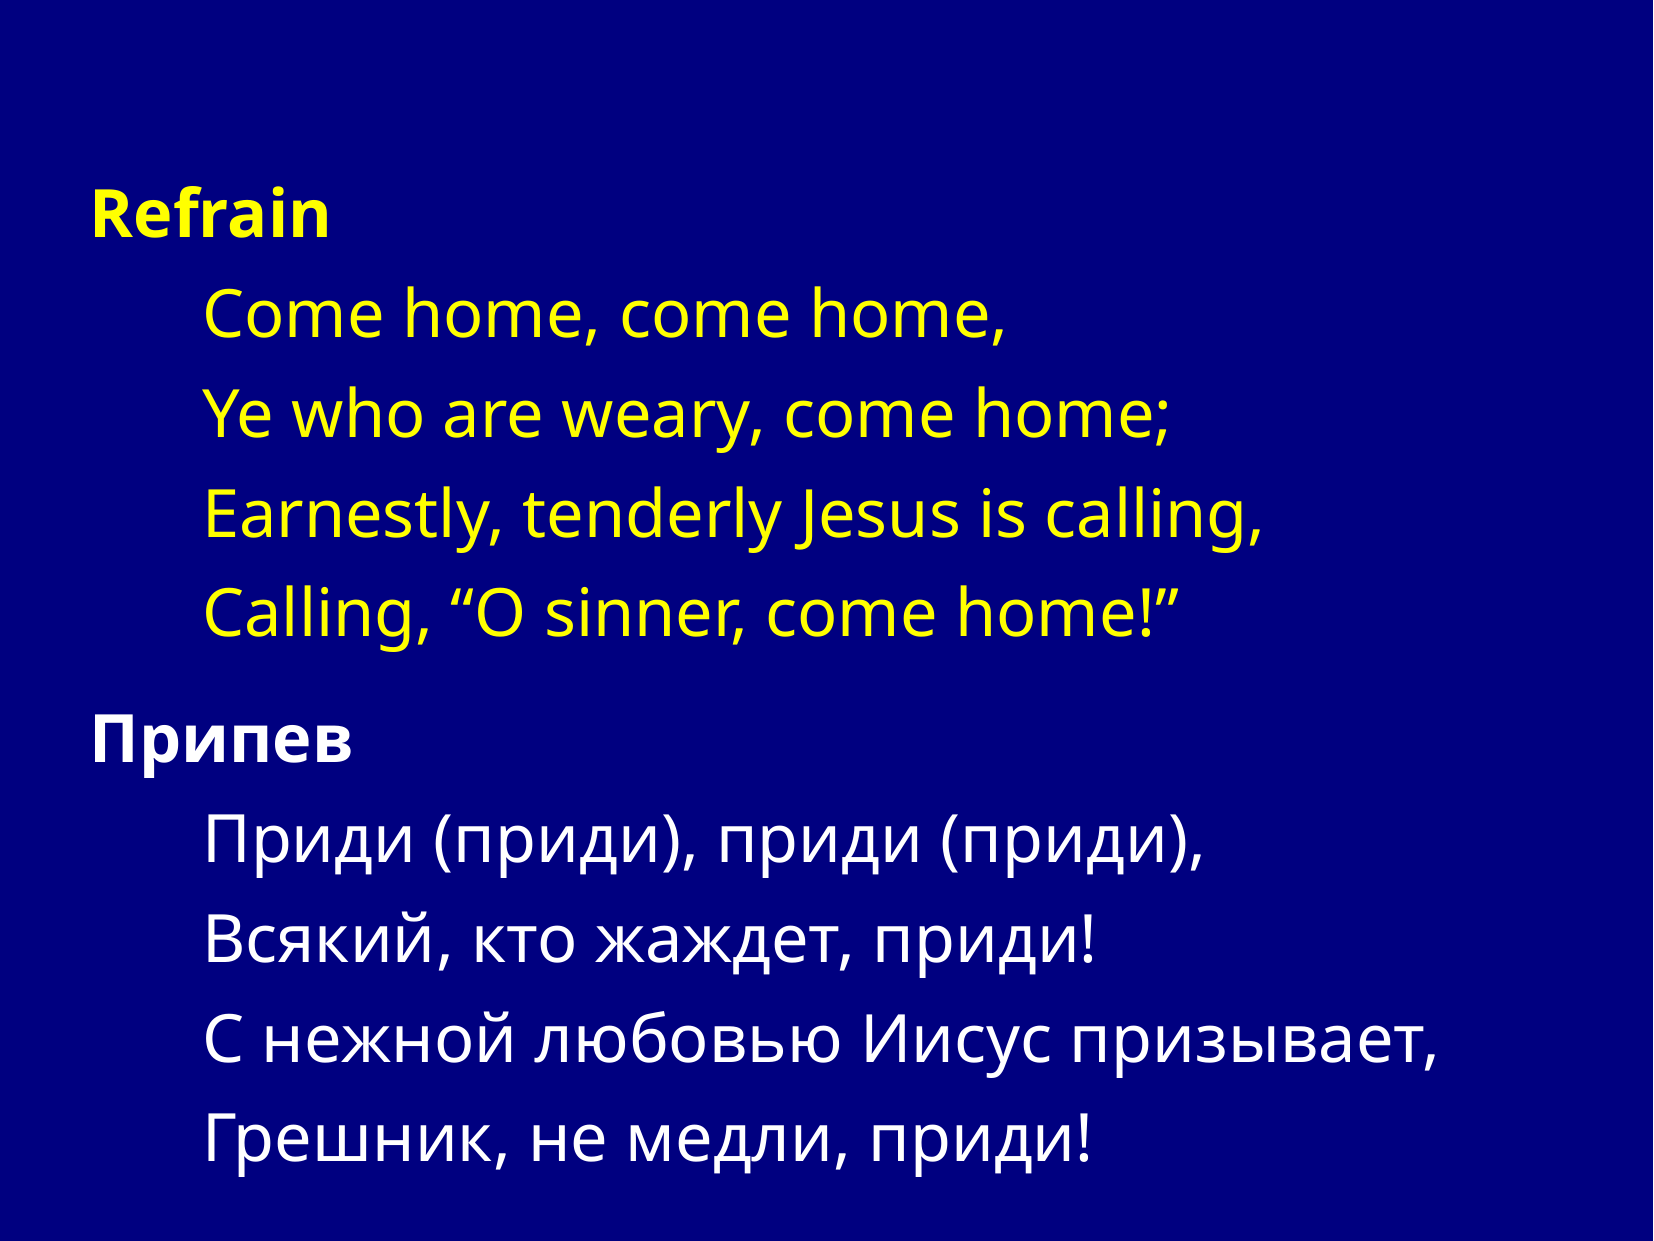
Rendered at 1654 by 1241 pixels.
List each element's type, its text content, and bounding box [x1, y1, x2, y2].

text_box Refrain Come home, come home, Ye who are weary, come home; Earnestly, tenderly Jesus is calling, Calling, “O sinner, come home!” [75, 150, 1576, 638]
text_box Припев Приди (приди), приди (приди), Всякий, кто жаждет, приди! С нежной любовью Иисус призывает, Грешник, не медли, приди! [75, 675, 1576, 1163]
